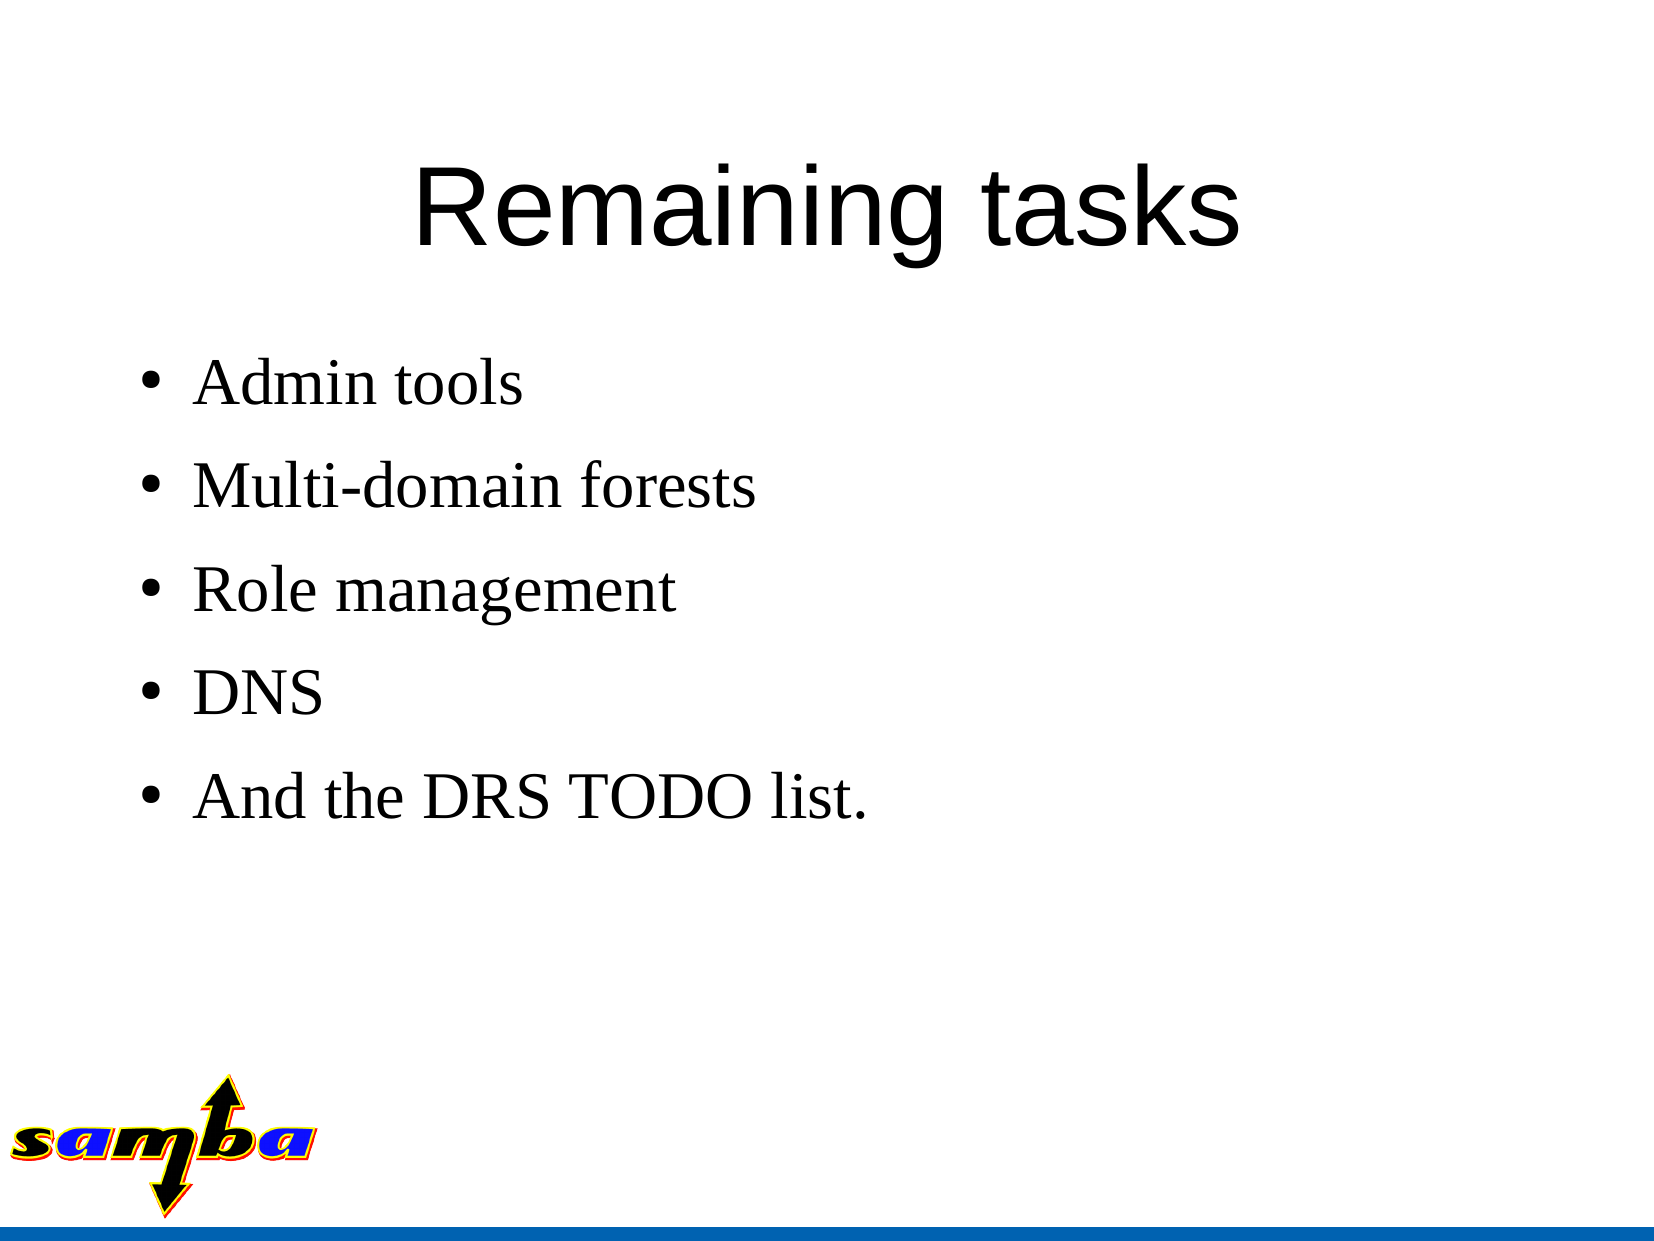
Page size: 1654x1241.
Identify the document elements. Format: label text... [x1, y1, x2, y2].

title Remaining tasks [121, 110, 1534, 303]
picture [9, 1074, 319, 1219]
list Admin tools Multi-domain forests Role management DNS And the DRS TODO list. [121, 344, 1534, 1112]
